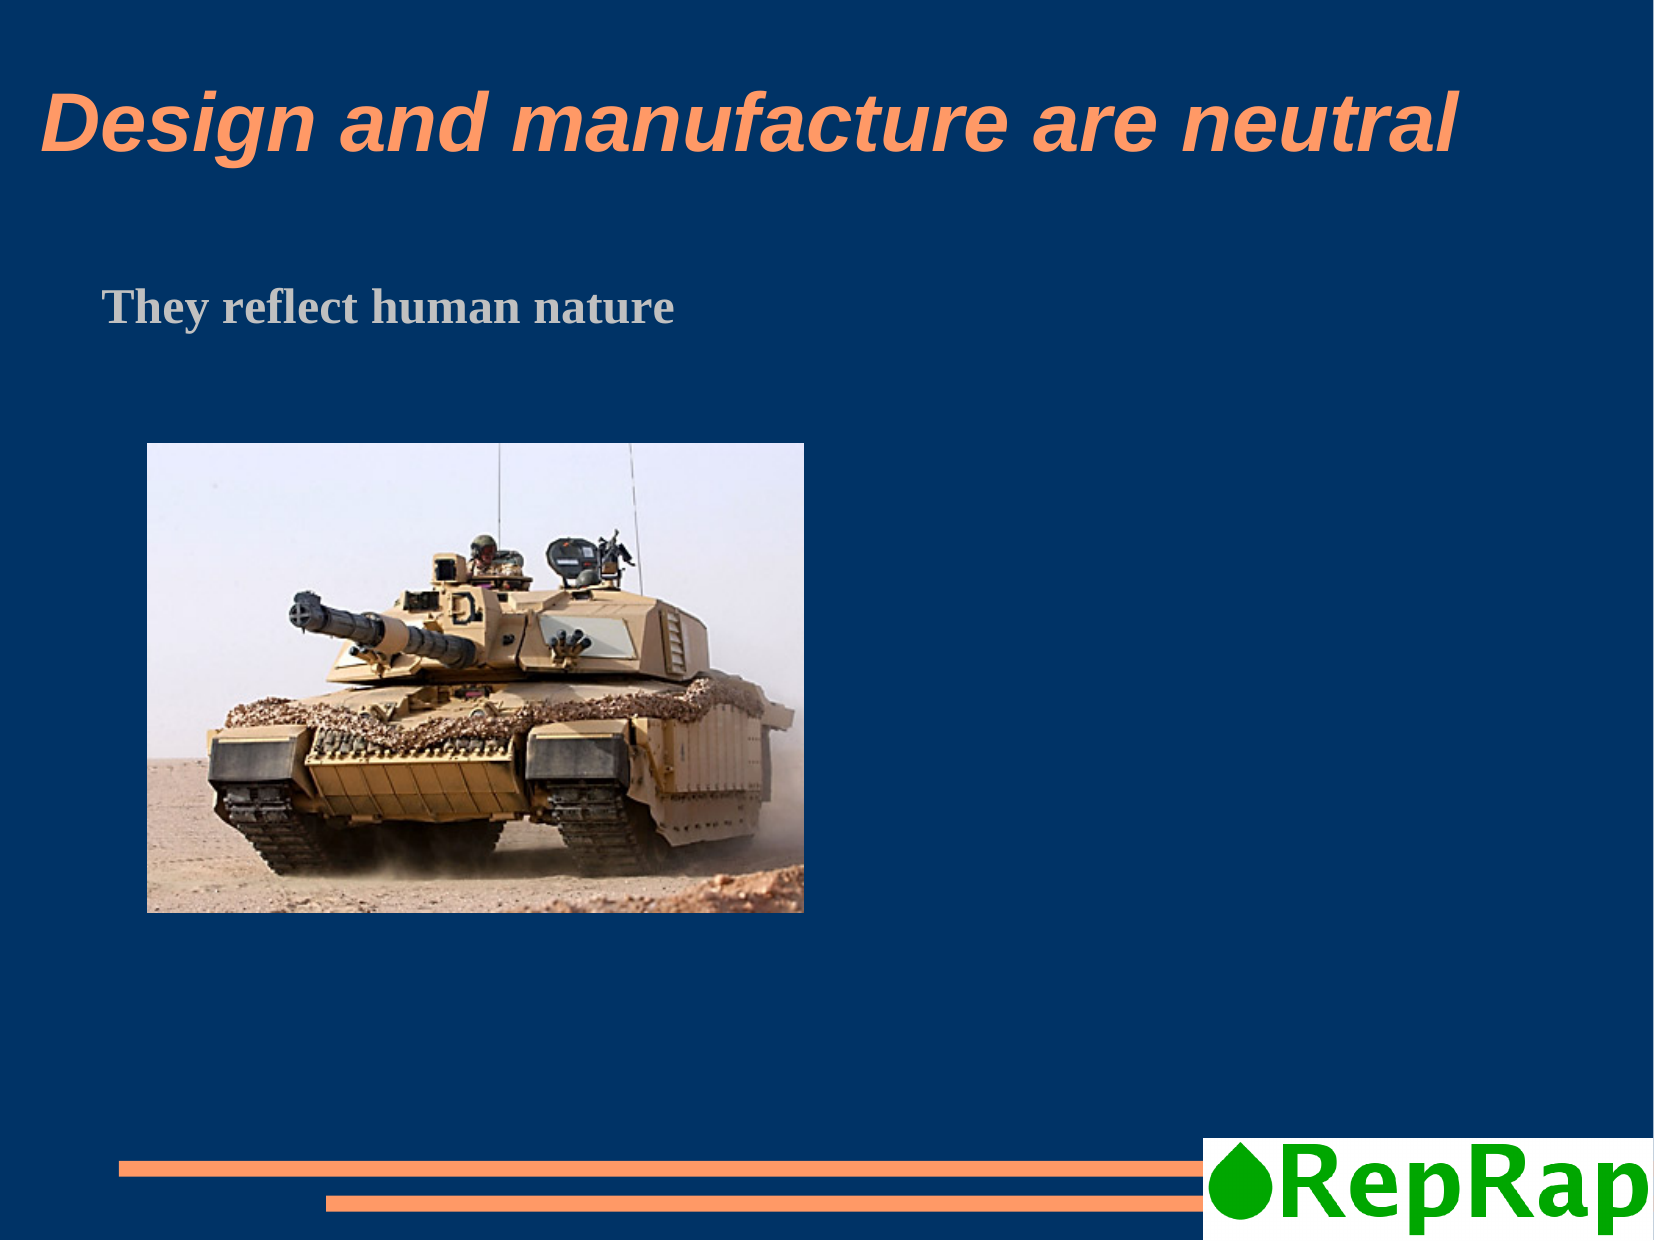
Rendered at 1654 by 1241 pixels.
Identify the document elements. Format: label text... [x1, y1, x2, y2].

text_box They reflect human nature [51, 224, 1614, 1002]
picture [1203, 1138, 1654, 1241]
picture [147, 443, 804, 913]
title Design and manufacture are neutral [40, 19, 1534, 227]
